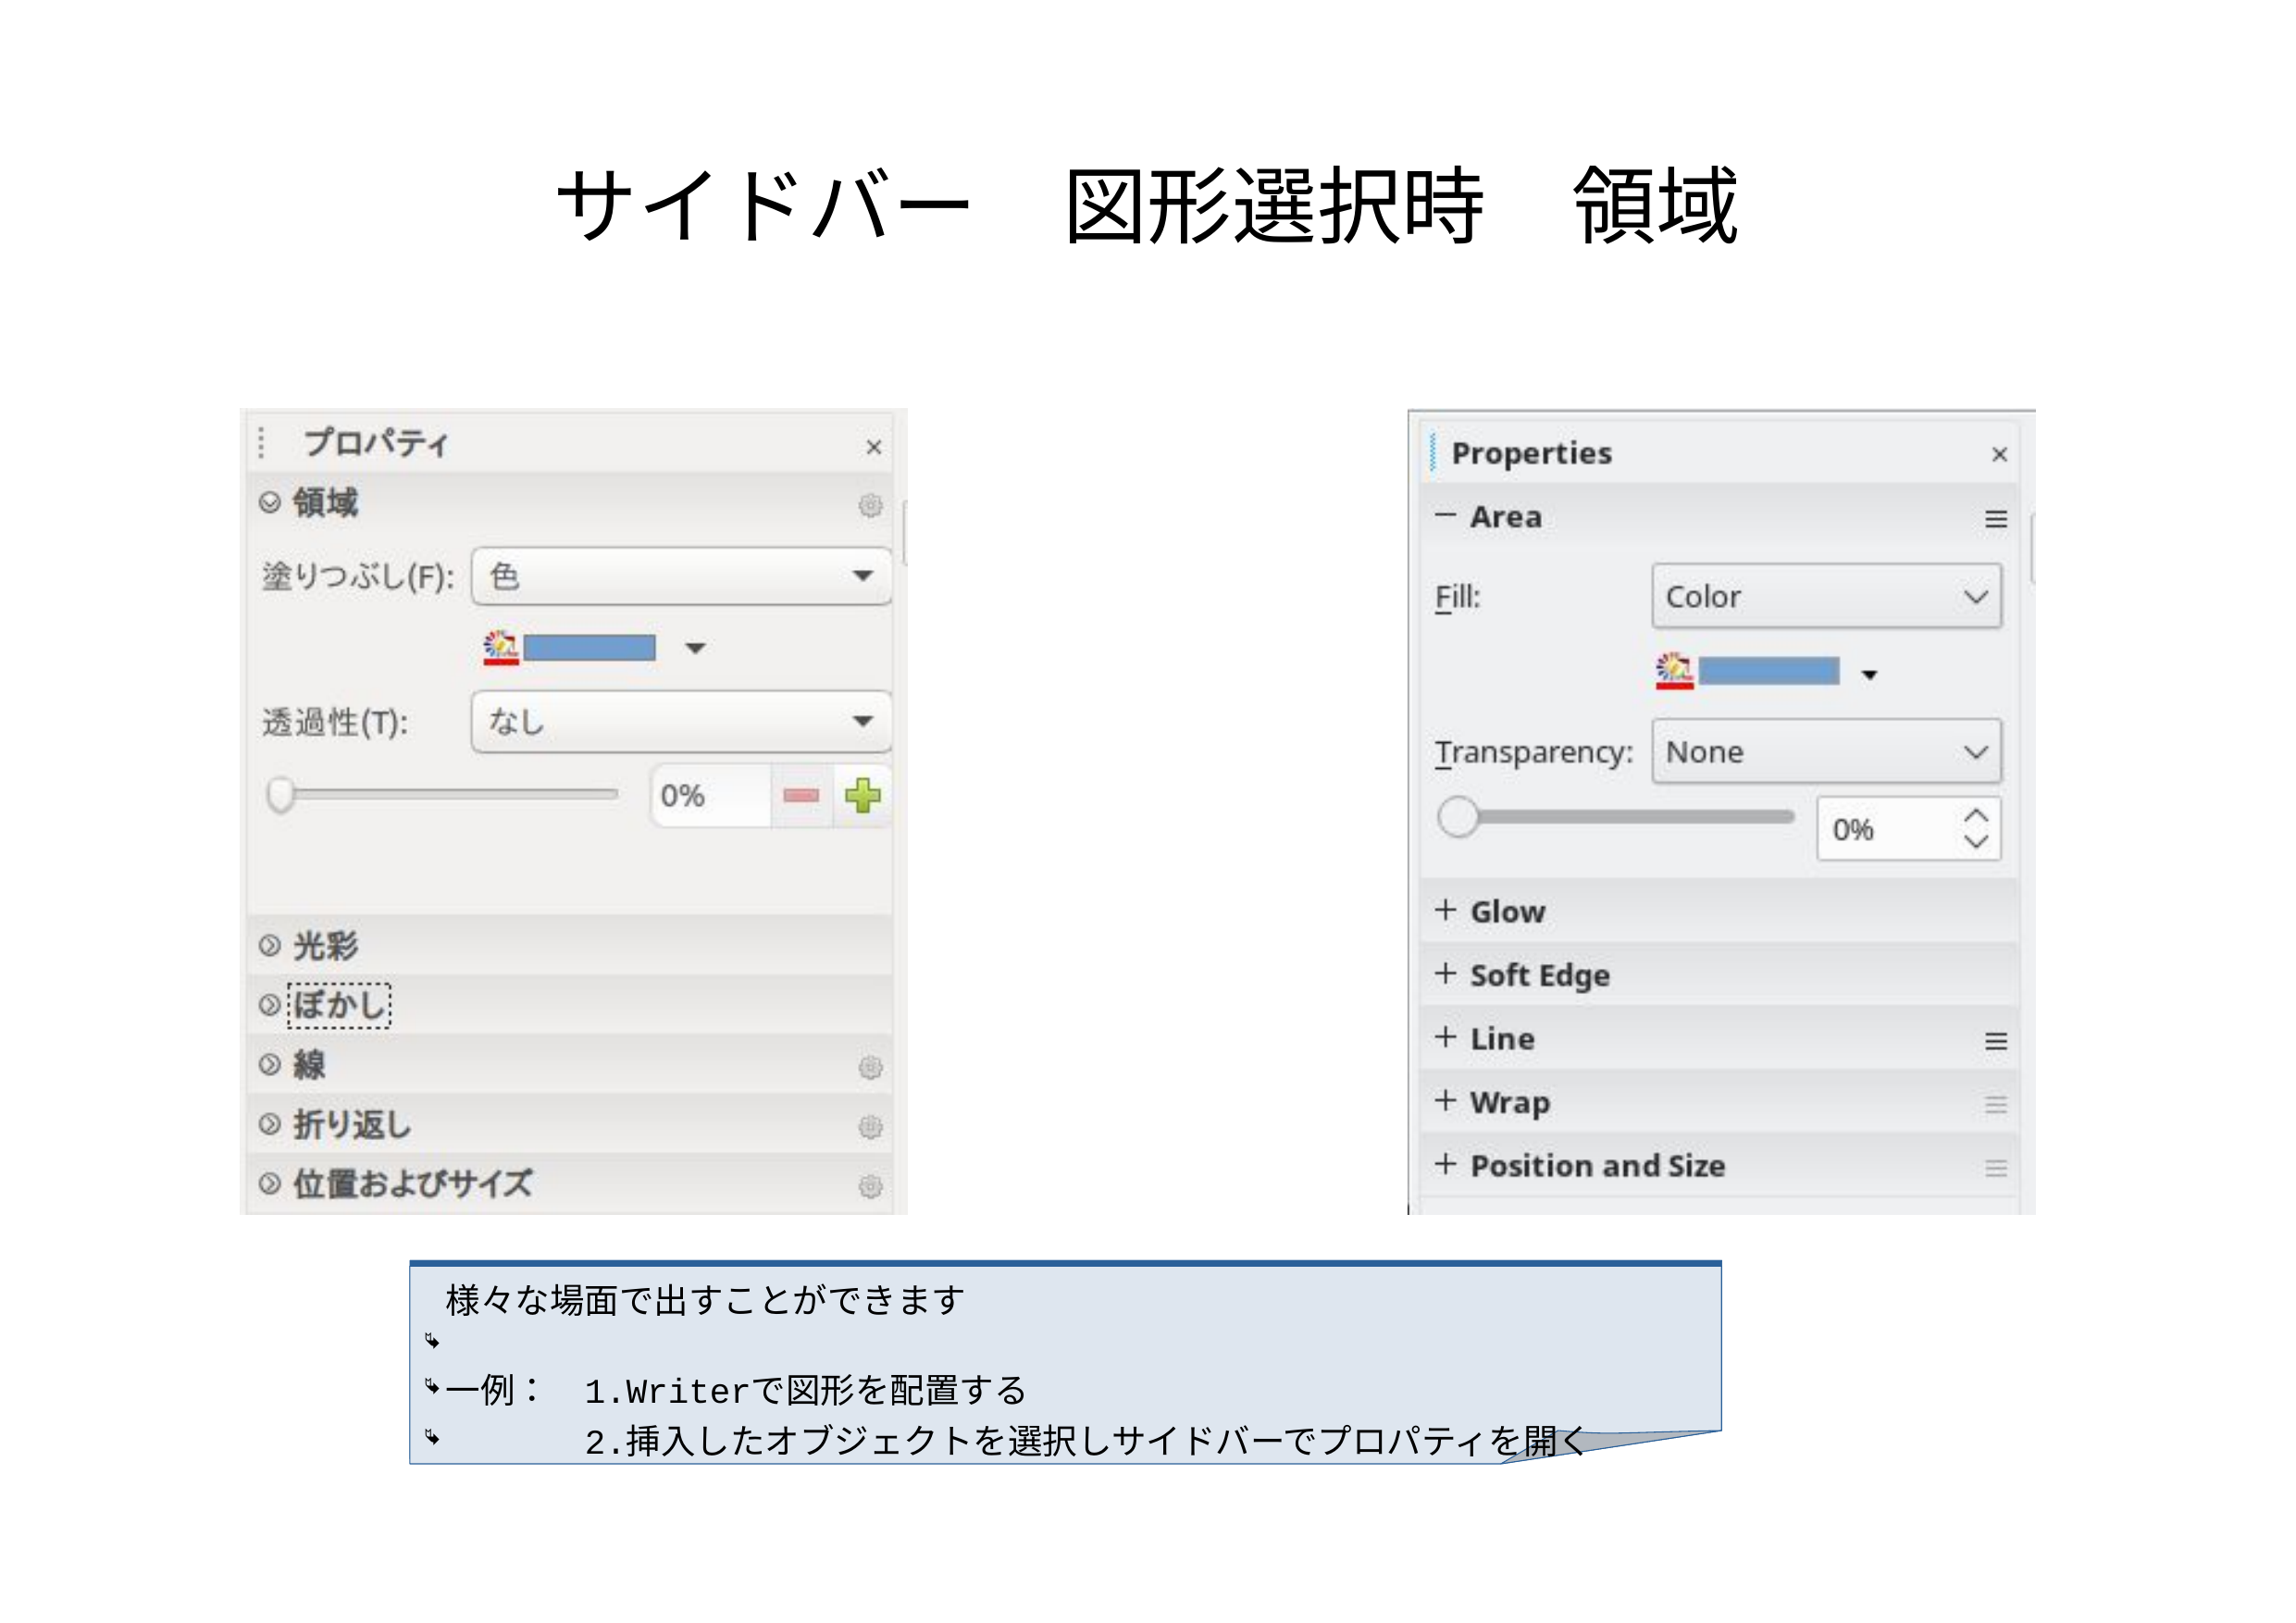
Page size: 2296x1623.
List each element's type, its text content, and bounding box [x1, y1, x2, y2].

picture [1408, 408, 2036, 1215]
text_box 様々な場面で出すことができます 一例： 1.Writerで図形を配置する 2.挿入したオブジェクトを選択しサイドバーでプロパティを開く [409, 1266, 1722, 1464]
picture [240, 408, 908, 1215]
title サイドバー 図形選択時 領域 [115, 64, 2181, 336]
